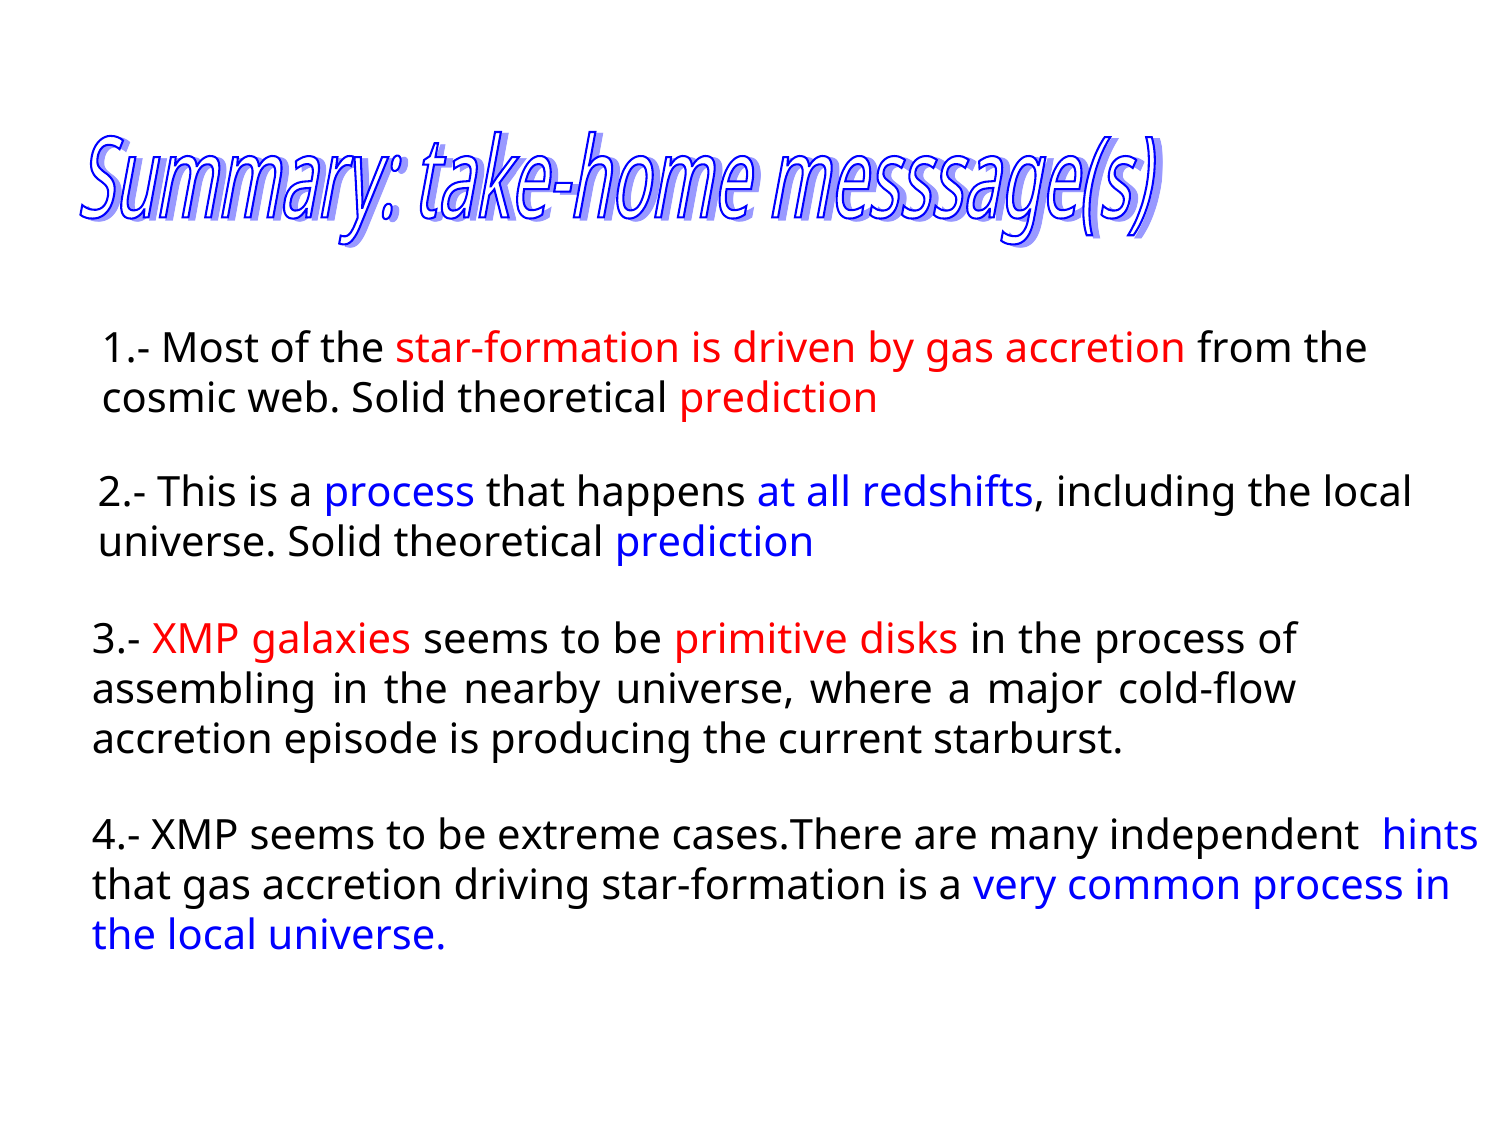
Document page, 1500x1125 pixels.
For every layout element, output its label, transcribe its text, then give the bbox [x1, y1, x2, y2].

text_box Summary: take-home messsage(s) [1047, 156, 1082, 219]
text_box Summary: take-home messsage(s) [479, 131, 519, 218]
text_box Summary: take-home messsage(s) [221, 156, 282, 218]
text_box Summary: take-home messsage(s) [1083, 137, 1111, 236]
text_box 4.- XMP seems to be extreme cases.There are many independent hints that gas accretion driving star-formation is a very common process in the local universe. [77, 800, 1500, 1026]
text_box Summary: take-home messsage(s) [967, 156, 1003, 219]
text_box Summary: take-home messsage(s) [80, 135, 124, 219]
text_box Summary: take-home messsage(s) [836, 156, 871, 219]
text_box Summary: take-home messsage(s) [441, 156, 477, 219]
text_box Summary: take-home messsage(s) [902, 156, 937, 219]
text_box Summary: take-home messsage(s) [121, 157, 160, 219]
text_box Summary: take-home messsage(s) [573, 131, 613, 218]
text_box Summary: take-home messsage(s) [321, 156, 389, 245]
text_box Summary: take-home messsage(s) [617, 156, 653, 219]
text_box Summary: take-home messsage(s) [719, 156, 754, 219]
text_box 2.- This is a process that happens at all redshifts, including the local universe. Solid theoretical prediction [82, 457, 1500, 683]
text_box Summary: take-home messsage(s) [870, 156, 906, 219]
text_box Summary: take-home messsage(s) [517, 156, 551, 219]
text_box Summary: take-home messsage(s) [1001, 156, 1046, 245]
text_box Summary: take-home messsage(s) [655, 156, 715, 218]
text_box Summary: take-home messsage(s) [283, 156, 320, 219]
text_box .- Most of the star-formation is driven by gas accretion from the cosmic web. Solid theoretical prediction [86, 313, 1406, 457]
text_box Summary: take-home messsage(s) [933, 156, 969, 219]
text_box Summary: take-home messsage(s) [420, 143, 446, 219]
text_box Summary: take-home messsage(s) [159, 156, 220, 218]
text_box Summary: take-home messsage(s) [1101, 156, 1137, 219]
text_box Summary: take-home messsage(s) [772, 156, 832, 218]
text_box 3.- XMP galaxies seems to be primitive disks in the process of assembling in the nearby universe, where a major cold-flow accretion episode is producing the current starburst. [77, 604, 1465, 800]
text_box Summary: take-home messsage(s) [1128, 137, 1155, 236]
